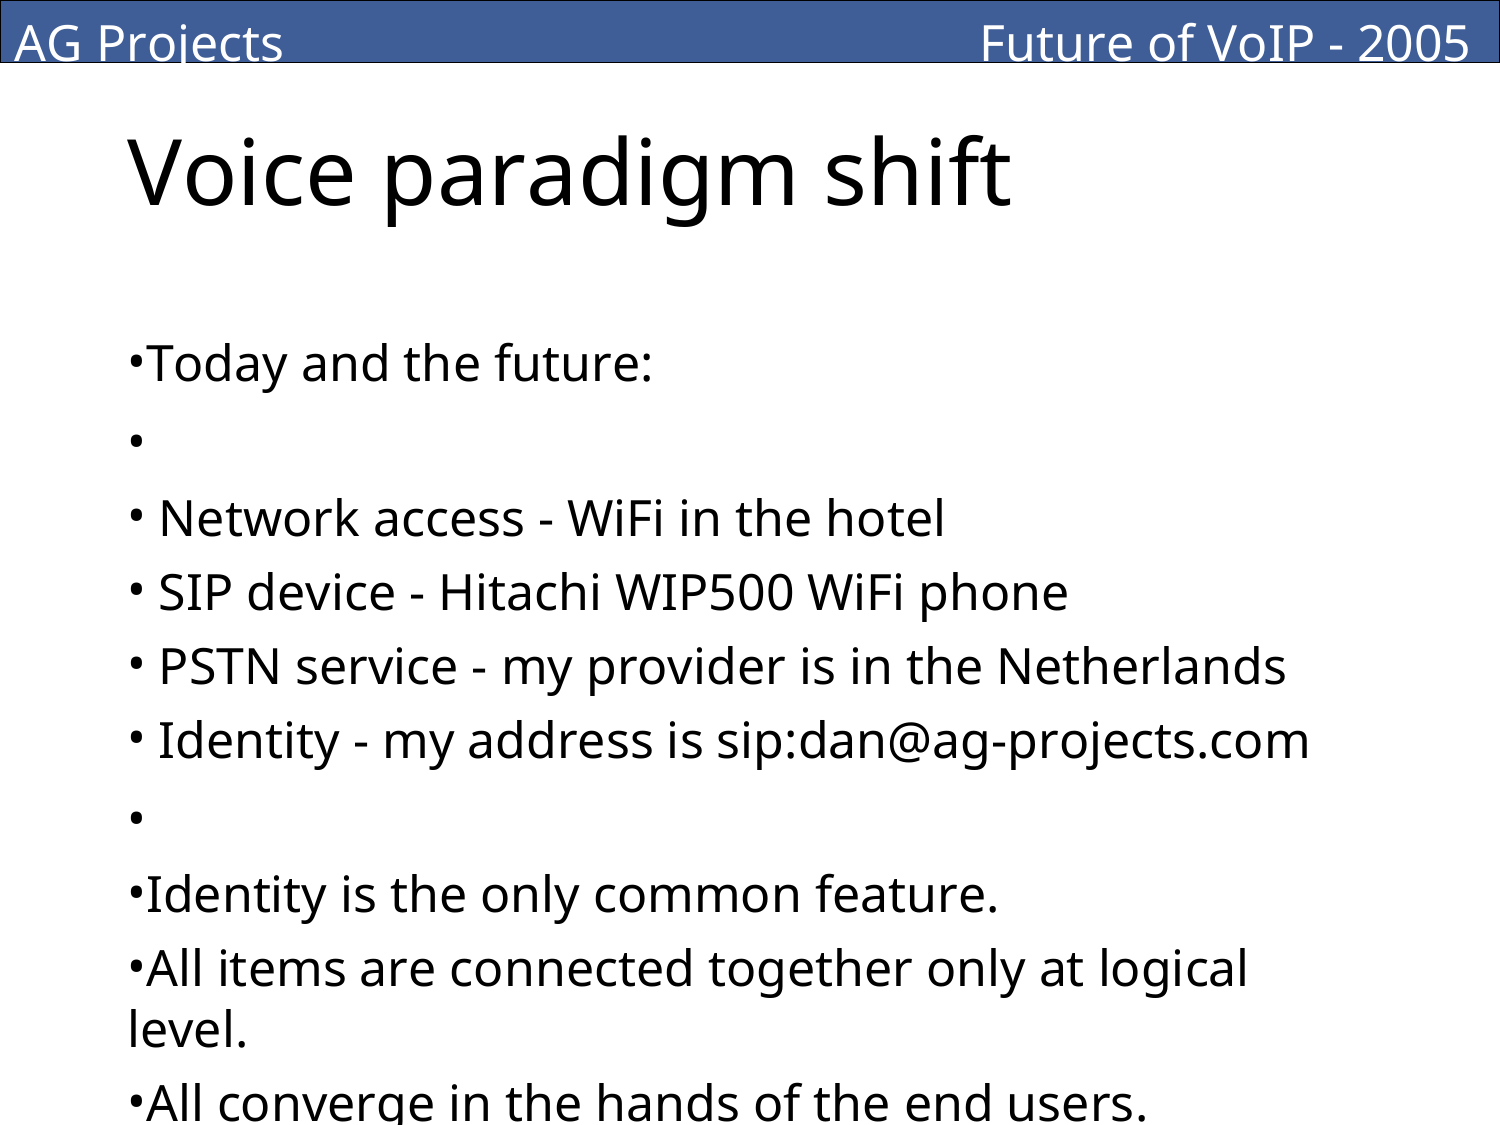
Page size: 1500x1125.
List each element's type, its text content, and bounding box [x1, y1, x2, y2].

list Today and the future: Network access - WiFi in the hotel SIP device - Hitachi WIP500 WiFi phone PSTN service - my provider is in the Netherlands Identity - my address is sip:dan@ag-projects.com Identity is the only common feature. All items are connected together only at logical level. All converge in the hands of the end users. [112, 324, 1388, 1001]
title Voice paradigm shift [112, 99, 1388, 288]
